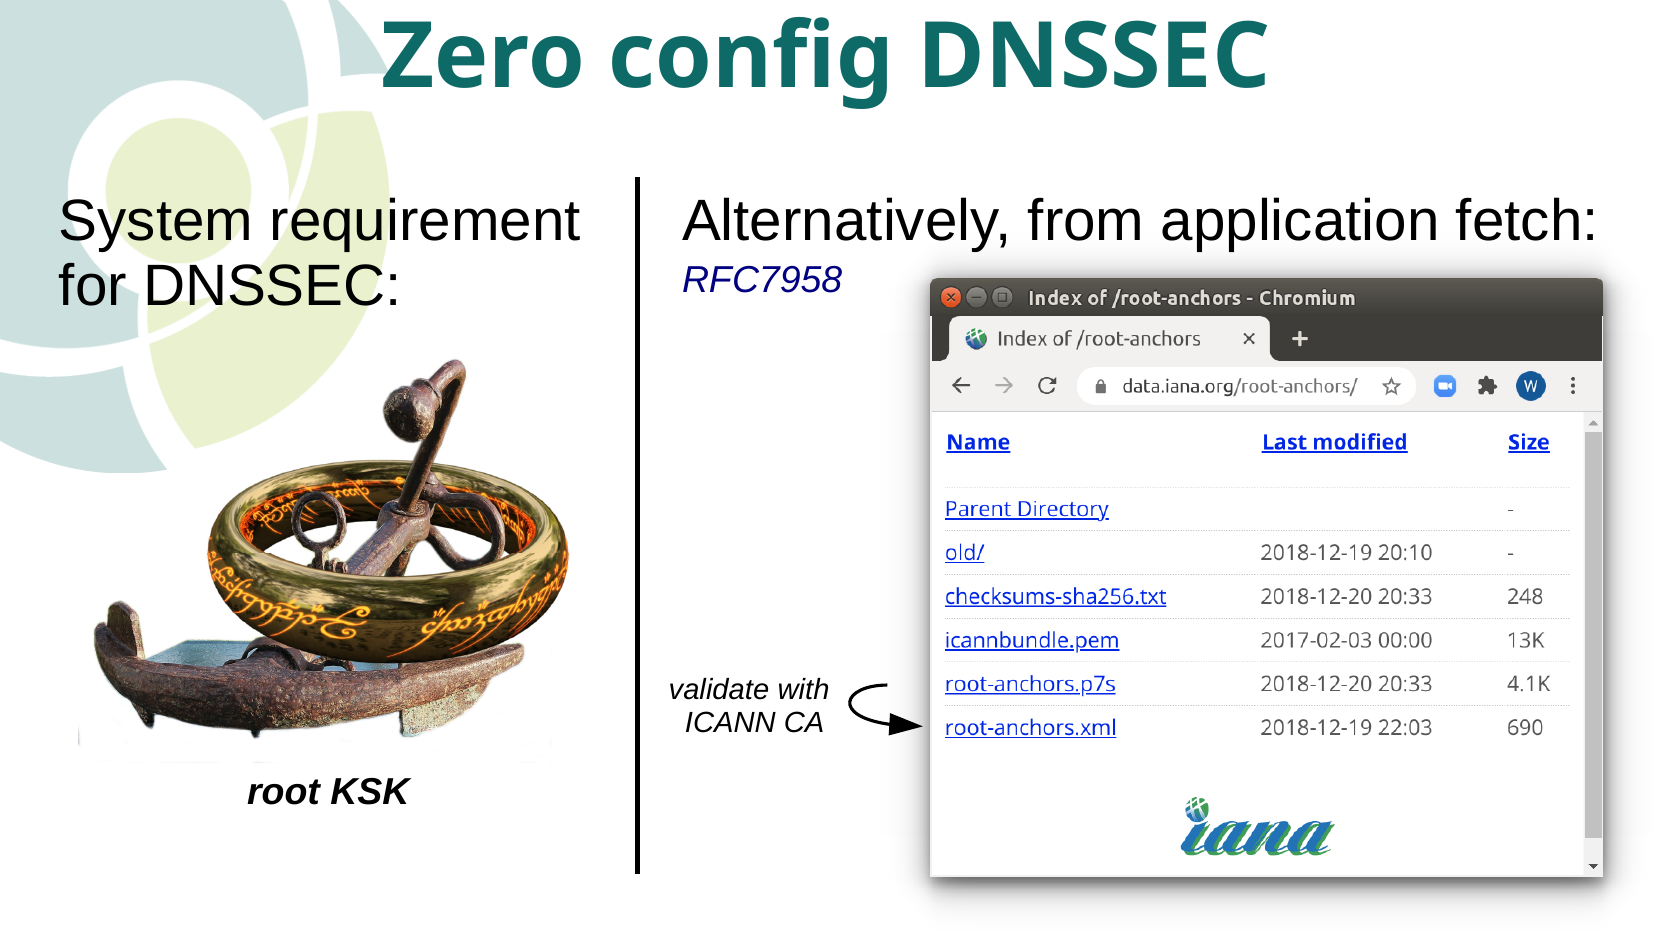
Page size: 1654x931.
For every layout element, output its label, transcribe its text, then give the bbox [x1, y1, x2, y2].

text_box root KSK [232, 763, 426, 821]
title Zero config DNSSEC [82, 8, 1571, 221]
picture [78, 345, 571, 764]
text_box Alternatively, from application fetch: RFC7958 [667, 179, 1648, 355]
picture [881, 232, 1654, 931]
list System requirement for DNSSEC: [59, 188, 615, 331]
